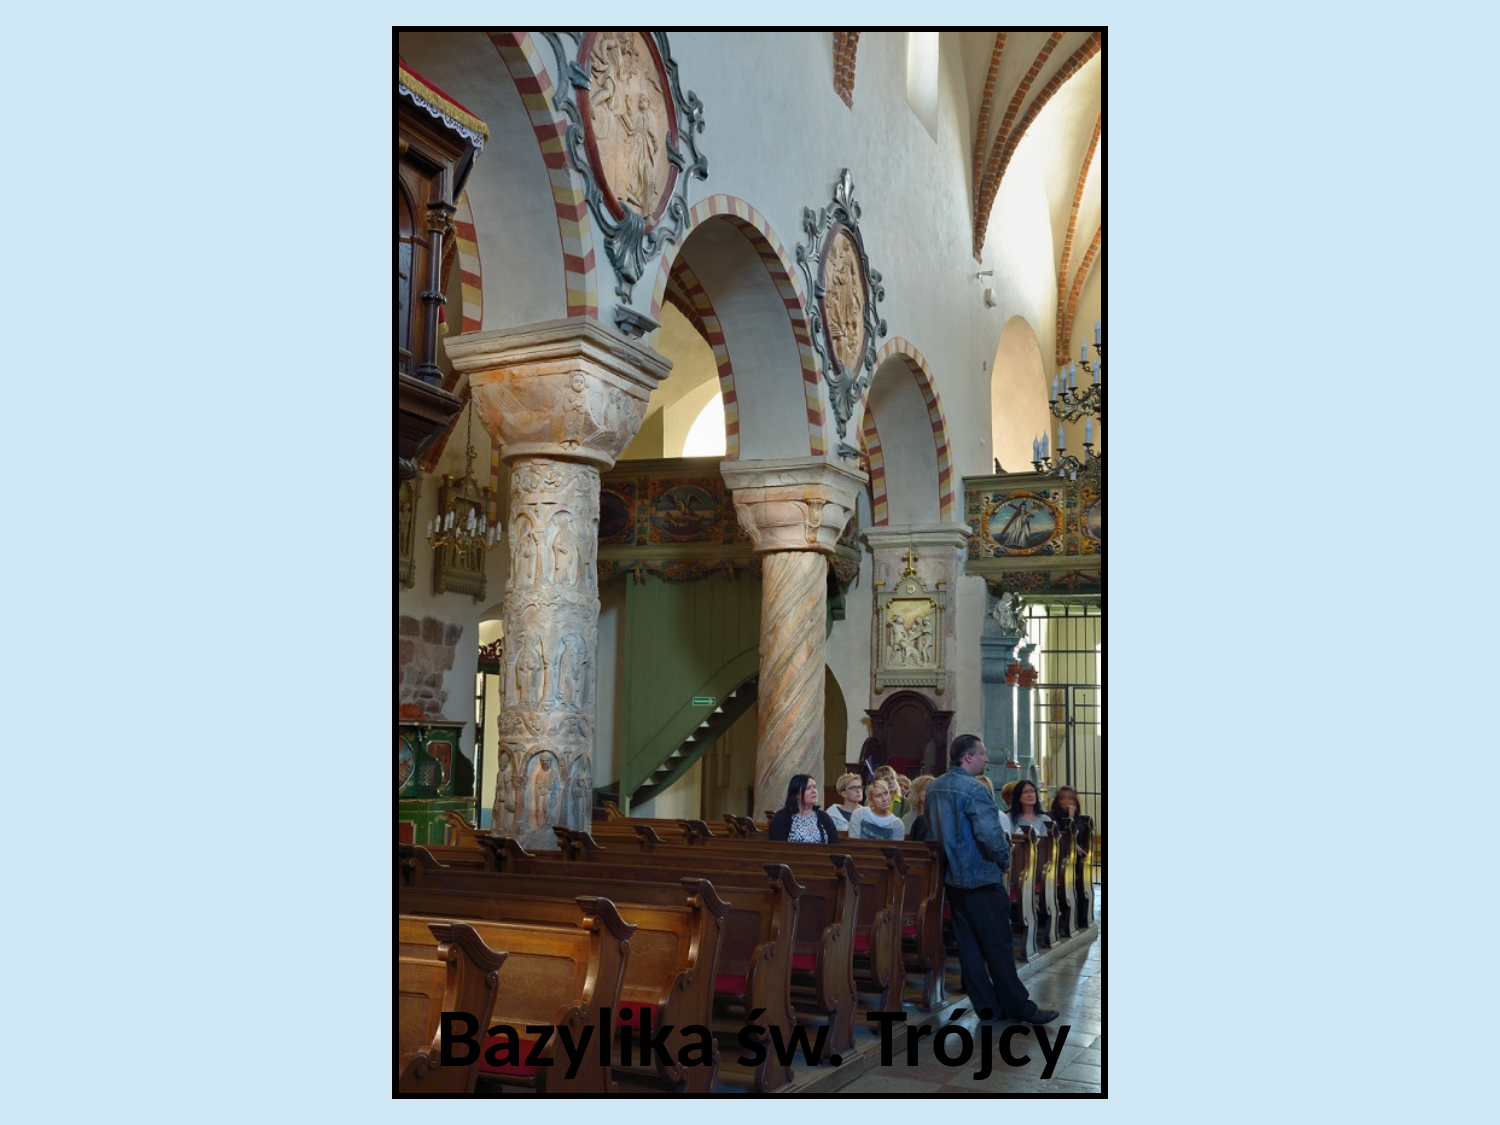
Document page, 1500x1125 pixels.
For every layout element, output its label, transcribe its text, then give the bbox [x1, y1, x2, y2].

text_box Bazylika św. Trójcy [421, 975, 1088, 1091]
picture [398, 31, 1102, 1093]
